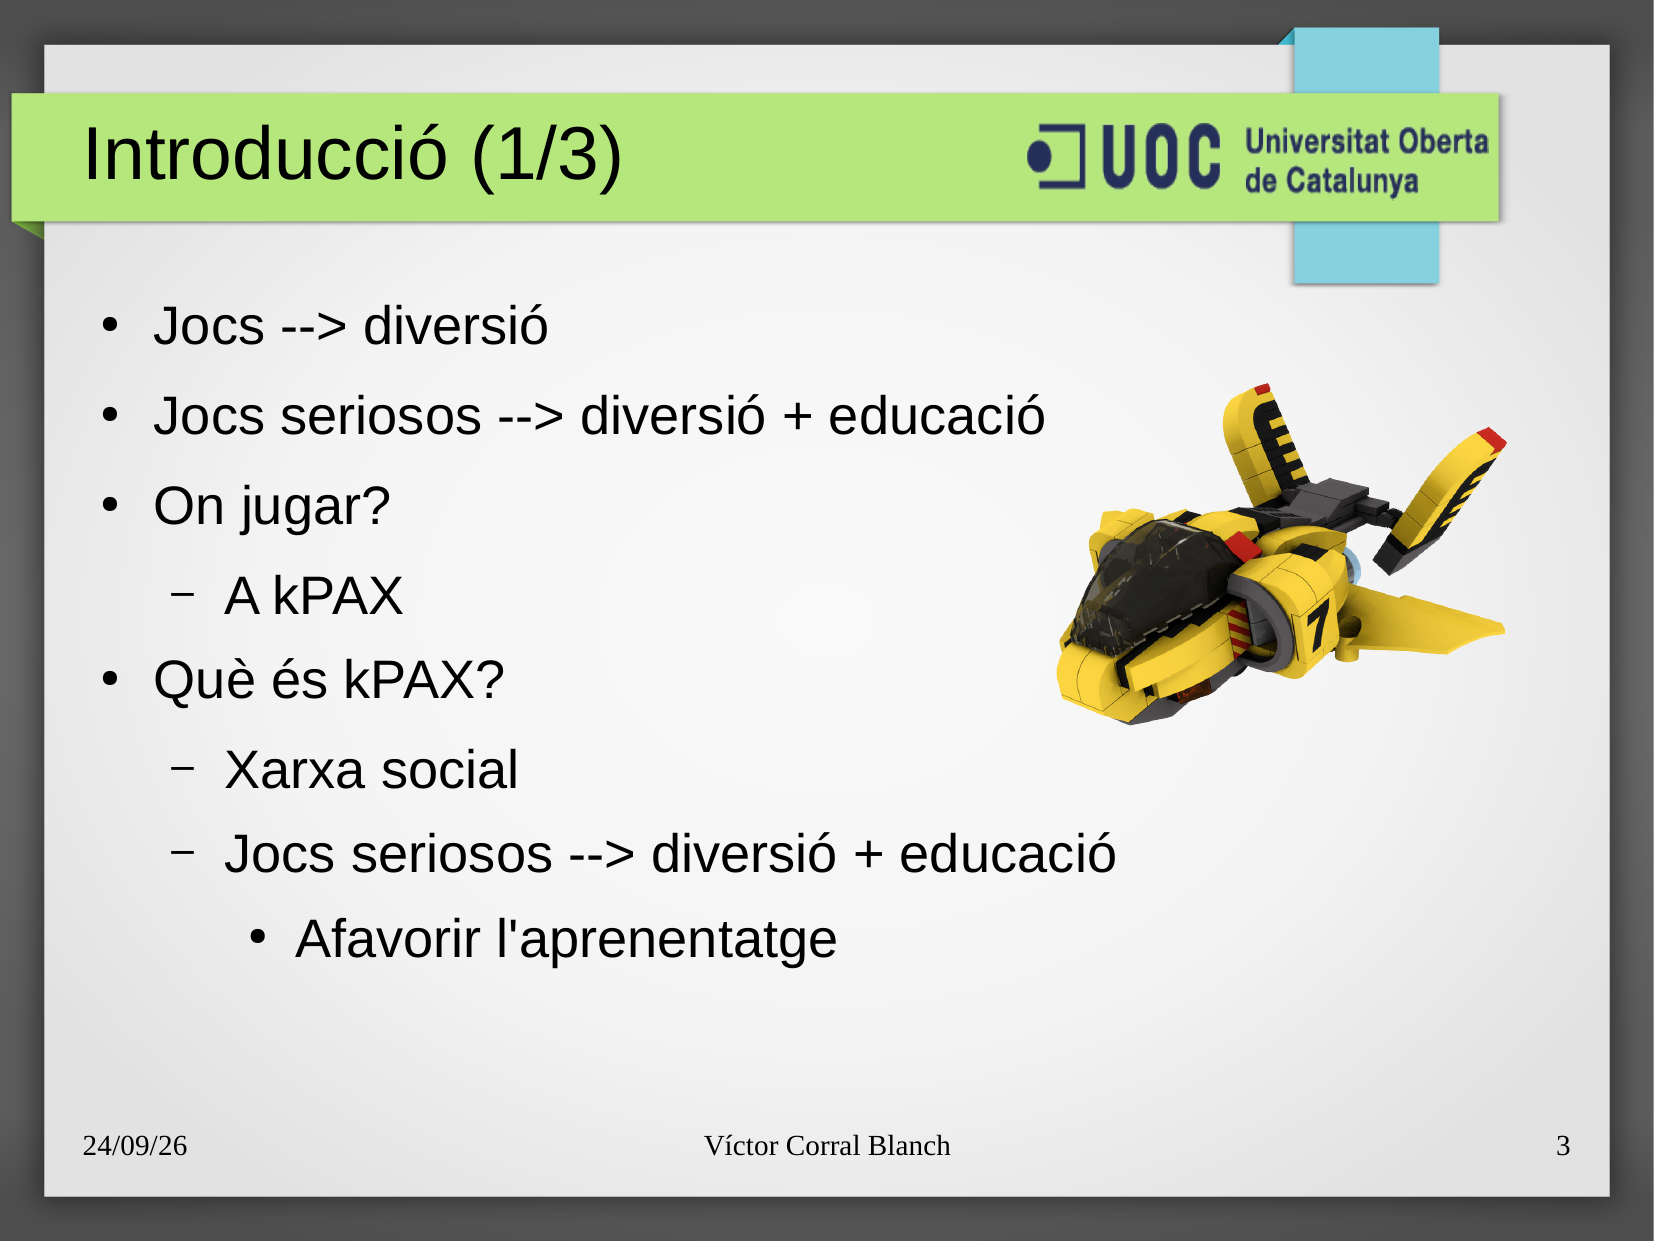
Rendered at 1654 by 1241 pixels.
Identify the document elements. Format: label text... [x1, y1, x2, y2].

list Jocs --> diversió Jocs seriosos --> diversió + educació On jugar? A kPAX Què és kPAX? Xarxa social Jocs seriosos --> diversió + educació Afavorir l'aprenentatge [82, 295, 1571, 1015]
picture [0, 0, 1654, 1241]
title Introducció (1/3) [82, 94, 1016, 213]
